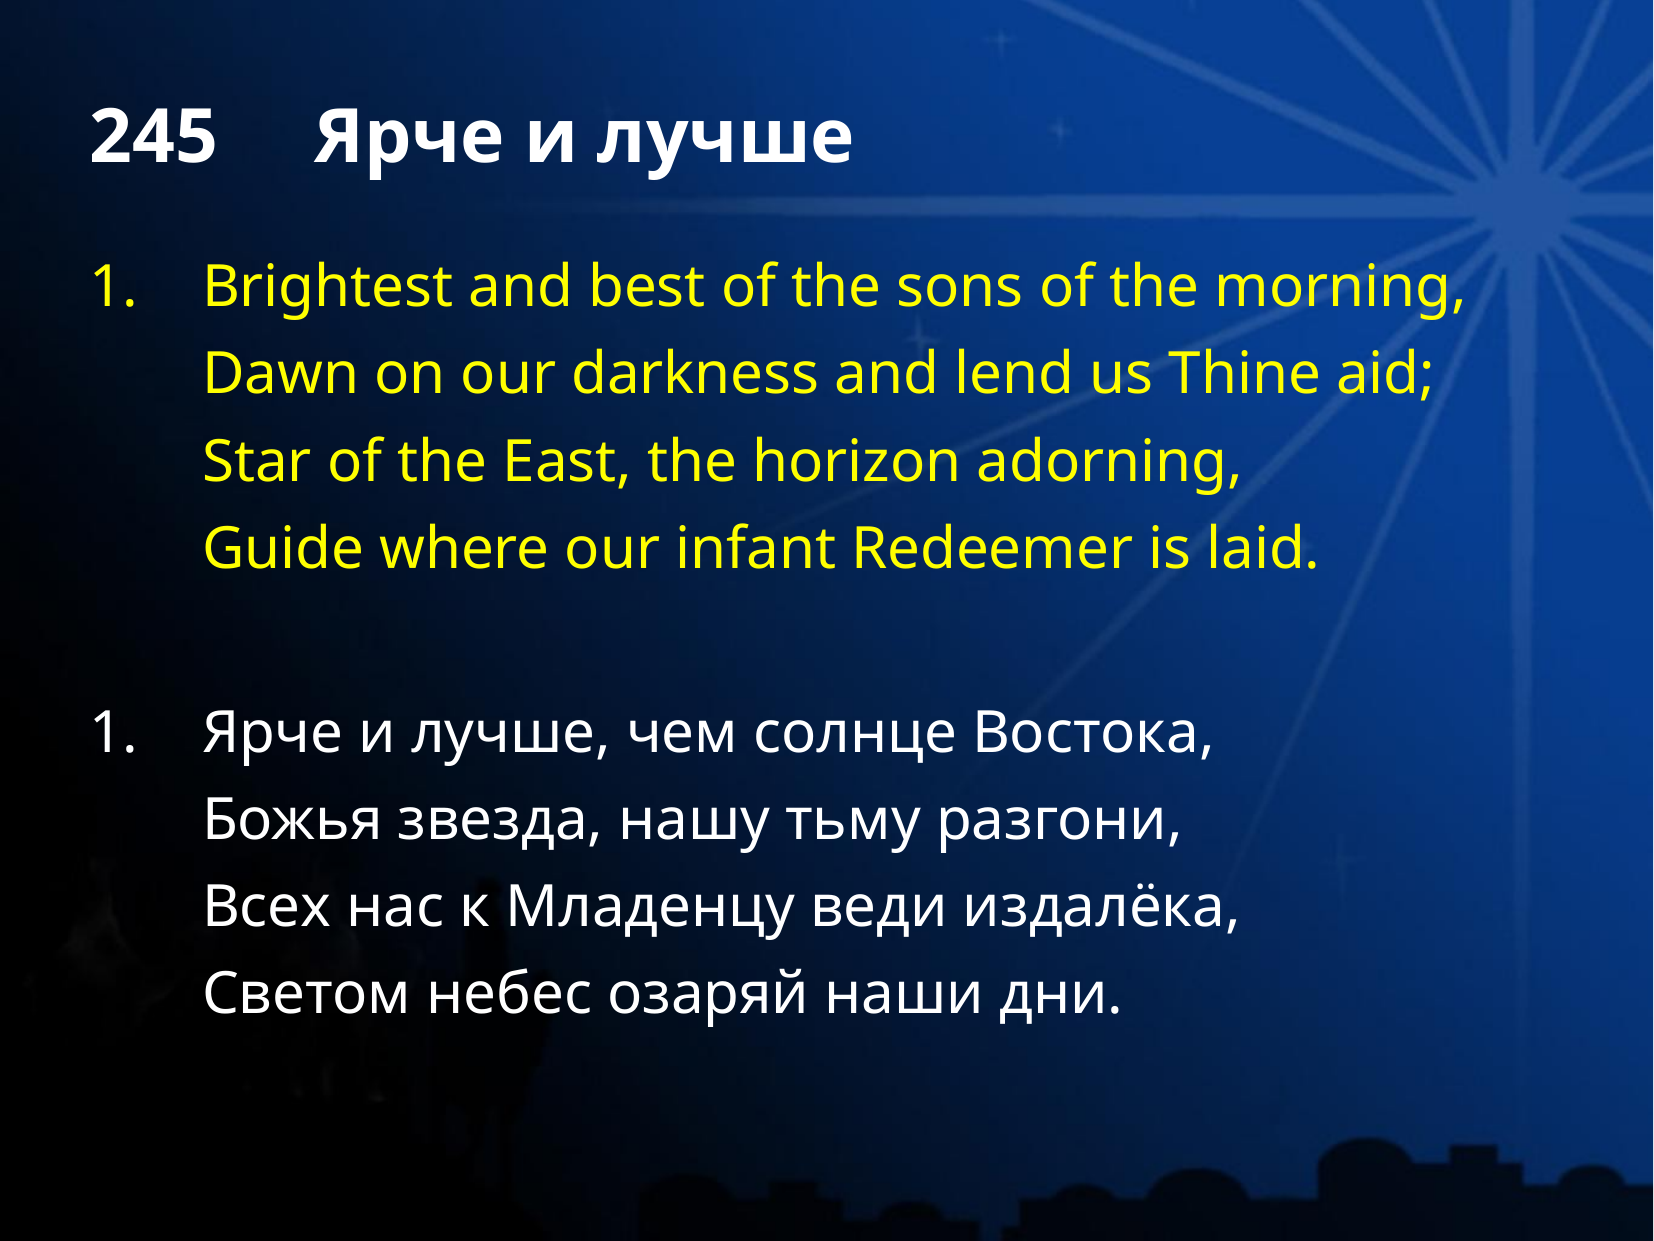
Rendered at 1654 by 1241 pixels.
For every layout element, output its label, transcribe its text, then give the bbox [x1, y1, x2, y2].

text_box 1. Brightest and best of the sons of the morning, Dawn on our darkness and lend us Thine aid; Star of the East, the horizon adorning, Guide where our infant Redeemer is laid. [75, 150, 1653, 638]
text_box 245 Ярче и лучше [75, 75, 1576, 188]
picture [0, 0, 1654, 1241]
text_box 1. Ярче и лучше, чем солнце Востока, Божья звезда, нашу тьму разгони, Всех нас к Младенцу веди издалёка, Светом небес озаряй наши дни. [75, 675, 1576, 1163]
